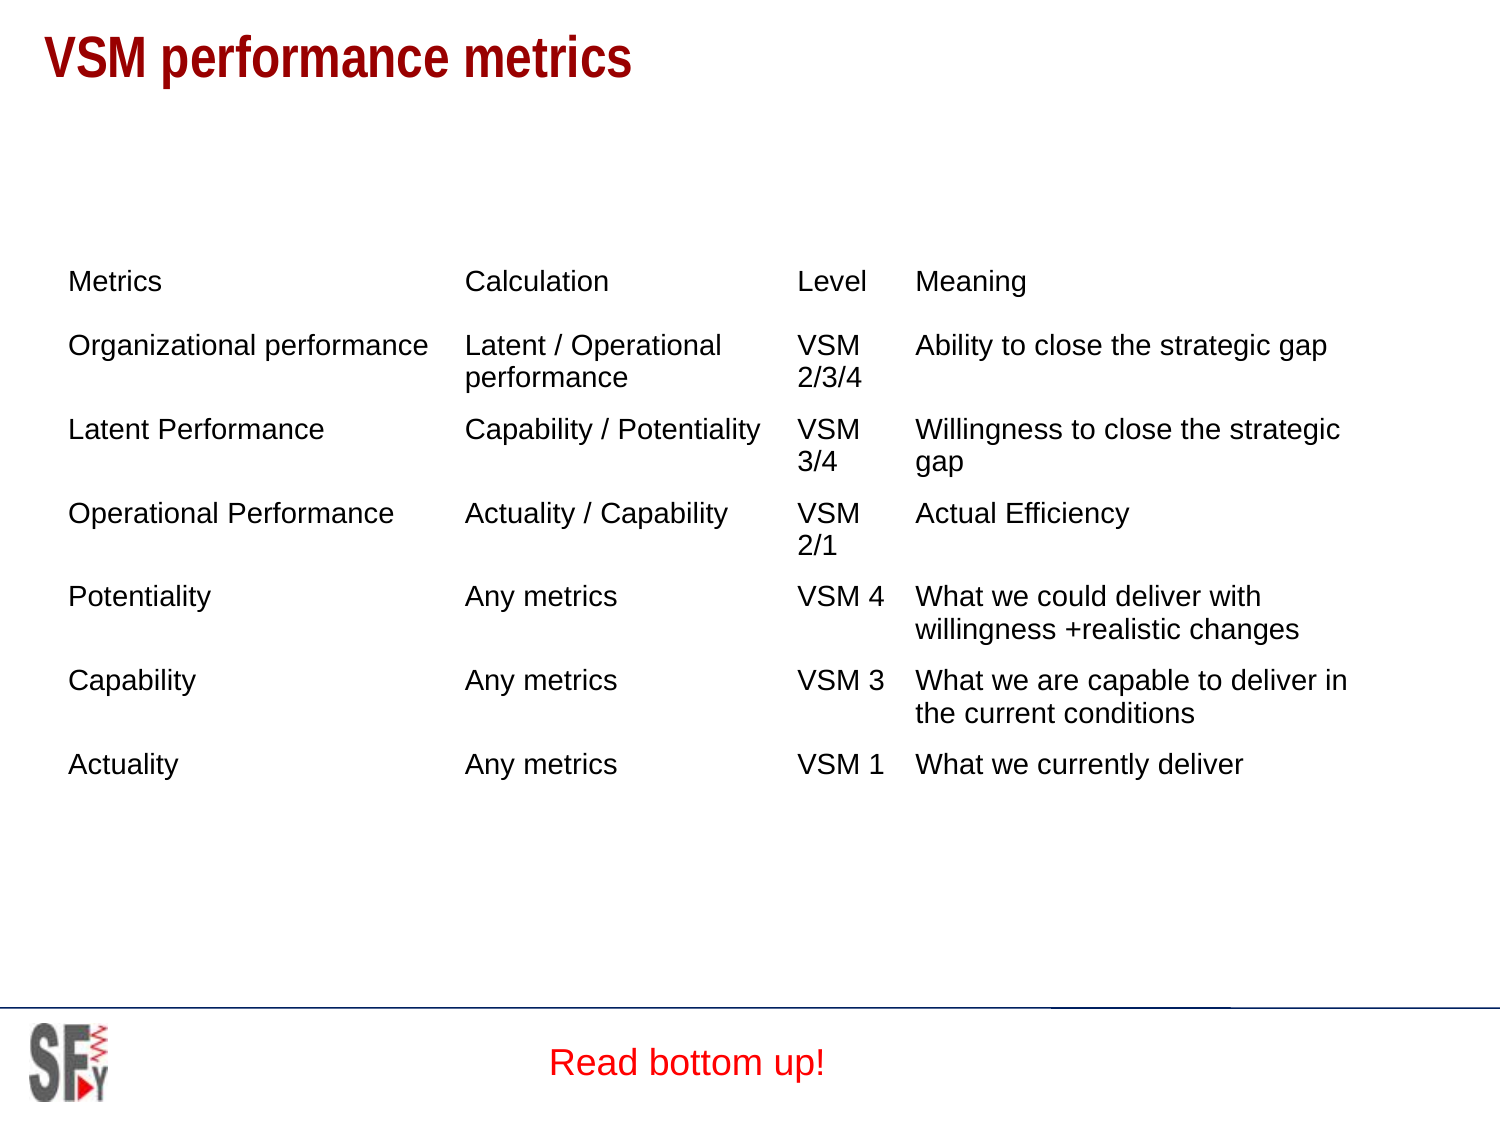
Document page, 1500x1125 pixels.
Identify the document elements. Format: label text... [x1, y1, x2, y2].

table_cell Ability to close the strategic gap [900, 321, 1373, 405]
picture [29, 1023, 108, 1102]
table_cell Operational Performance [53, 489, 450, 573]
table_cell Actuality / Capability [450, 489, 782, 573]
table_cell What we could deliver with willingness +realistic changes [900, 573, 1373, 657]
table_cell VSM 4 [782, 573, 900, 657]
table_cell Any metrics [450, 657, 782, 741]
table_header Metrics [53, 258, 450, 321]
table_cell Latent Performance [53, 405, 450, 489]
table_cell Willingness to close the strategic gap [900, 405, 1373, 489]
table_header Level [782, 258, 900, 321]
table_cell Actuality [53, 741, 450, 804]
table_cell Actual Efficiency [900, 489, 1373, 573]
table_cell Capability [53, 657, 450, 741]
table_cell VSM 3/4 [782, 405, 900, 489]
table_cell Any metrics [450, 573, 782, 657]
table_header Calculation [450, 258, 782, 321]
table_header Meaning [900, 258, 1373, 321]
table_cell Capability / Potentiality [450, 405, 782, 489]
table_cell Latent / Operational performance [450, 321, 782, 405]
text_box Read bottom up! [533, 1023, 841, 1091]
table_cell VSM 2/3/4 [782, 321, 900, 405]
table_cell What we are capable to deliver in the current conditions [900, 657, 1373, 741]
table_cell VSM 2/1 [782, 489, 900, 573]
table_cell Potentiality [53, 573, 450, 657]
table_cell VSM 3 [782, 657, 900, 741]
table_cell Organizational performance [53, 321, 450, 405]
table_cell VSM 1 [782, 741, 900, 804]
table_cell Any metrics [450, 741, 782, 804]
title VSM performance metrics [29, 12, 1471, 138]
table_cell What we currently deliver [900, 741, 1373, 804]
